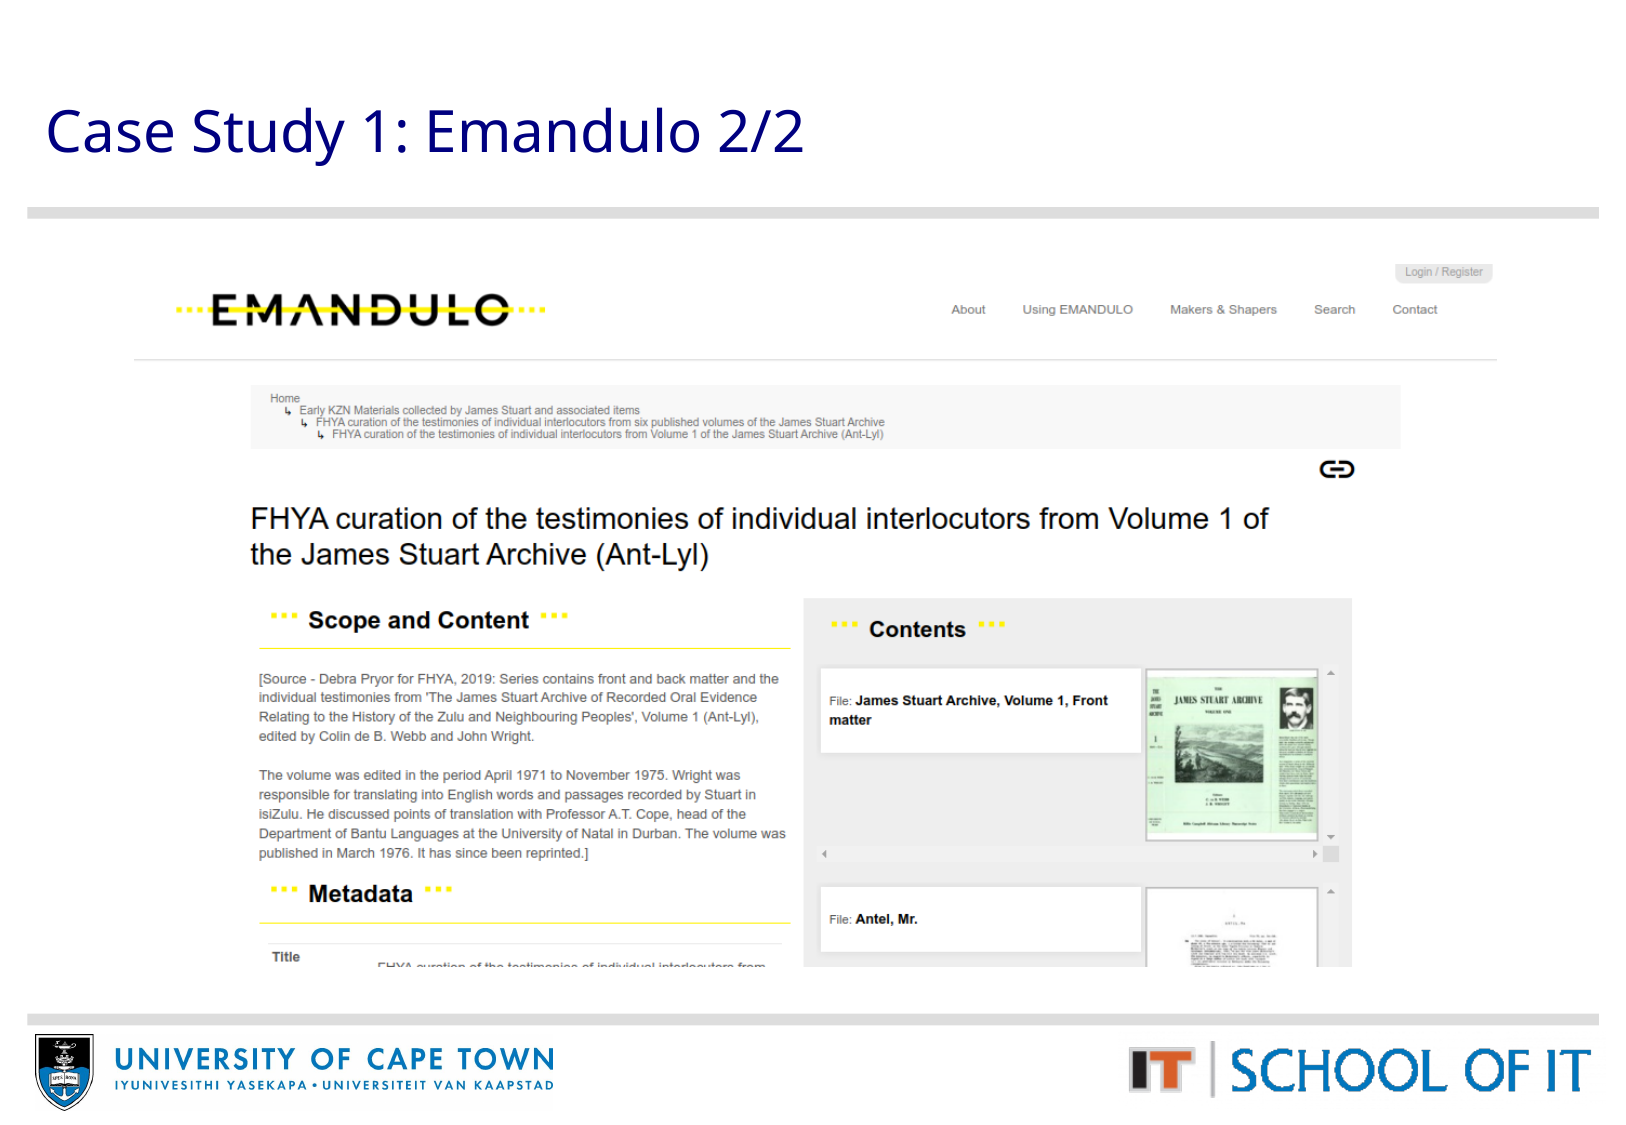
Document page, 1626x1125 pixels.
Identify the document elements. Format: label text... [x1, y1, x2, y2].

picture [134, 264, 1497, 967]
picture [35, 1034, 553, 1111]
picture [1118, 1030, 1606, 1109]
title Case Study 1: Emandulo 2/2 [45, 66, 1583, 194]
